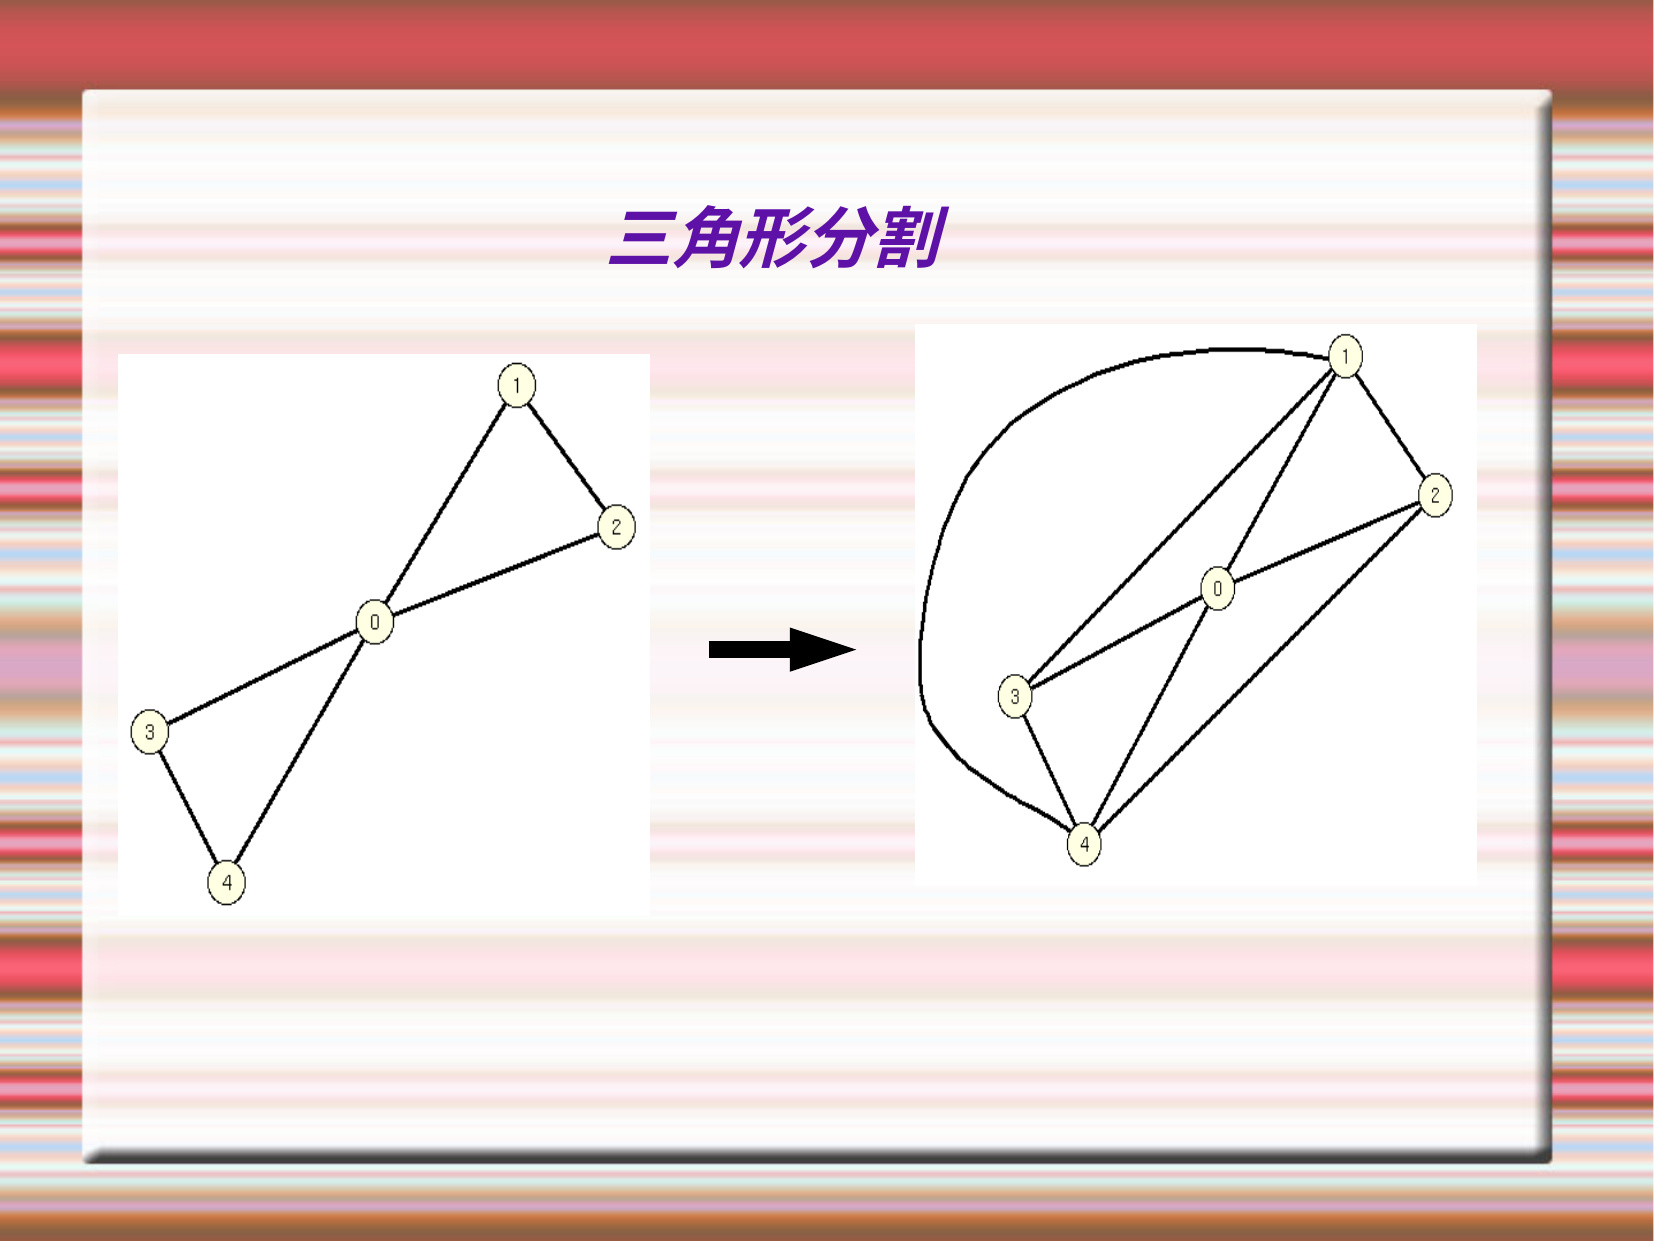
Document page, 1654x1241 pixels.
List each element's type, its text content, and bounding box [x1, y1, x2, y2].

picture [0, 0, 1654, 1241]
text_box 三角形分割 [590, 177, 1089, 264]
